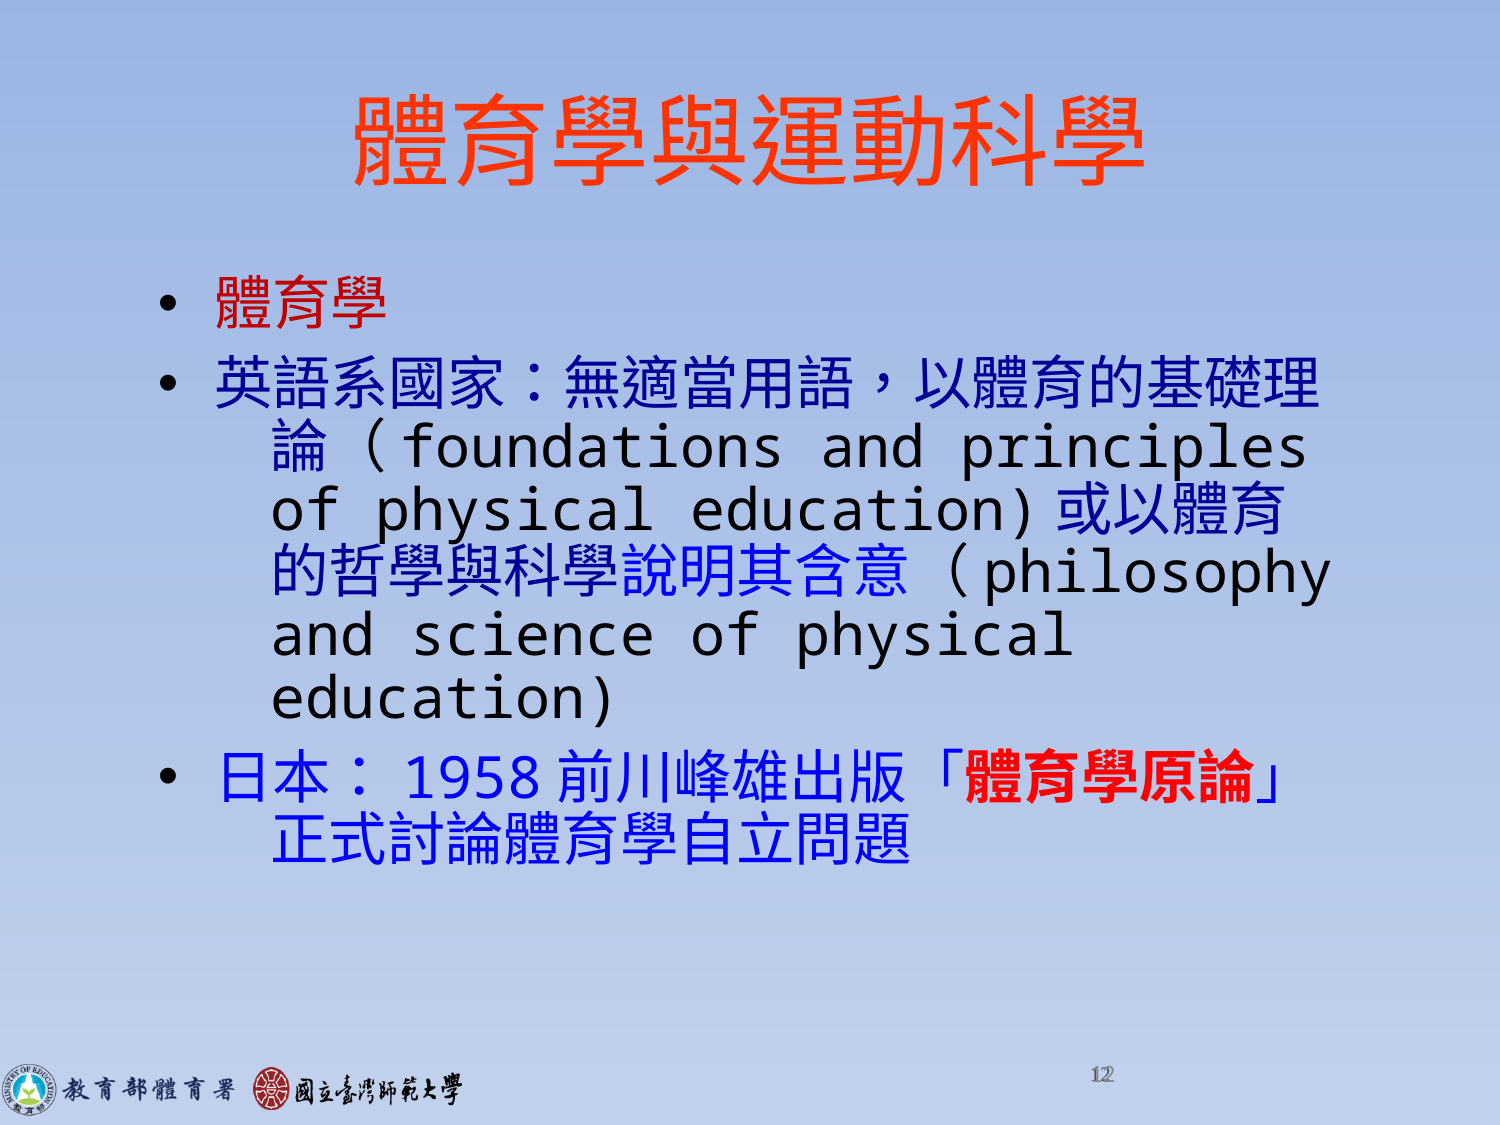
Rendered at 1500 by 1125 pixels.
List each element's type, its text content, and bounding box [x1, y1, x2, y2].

title 體育學與運動科學 [75, 45, 1426, 233]
list 體育學 英語系國家：無適當用語，以體育的基礎理論（foundations and principles of physical education)或以體育的哲學與科學說明其含意（philosophy and science of physical education) 日本：1958前川峰雄出版「體育學原論」正式討論體育學自立問題 [142, 267, 1359, 1005]
text_box [1074, 1042, 1426, 1103]
